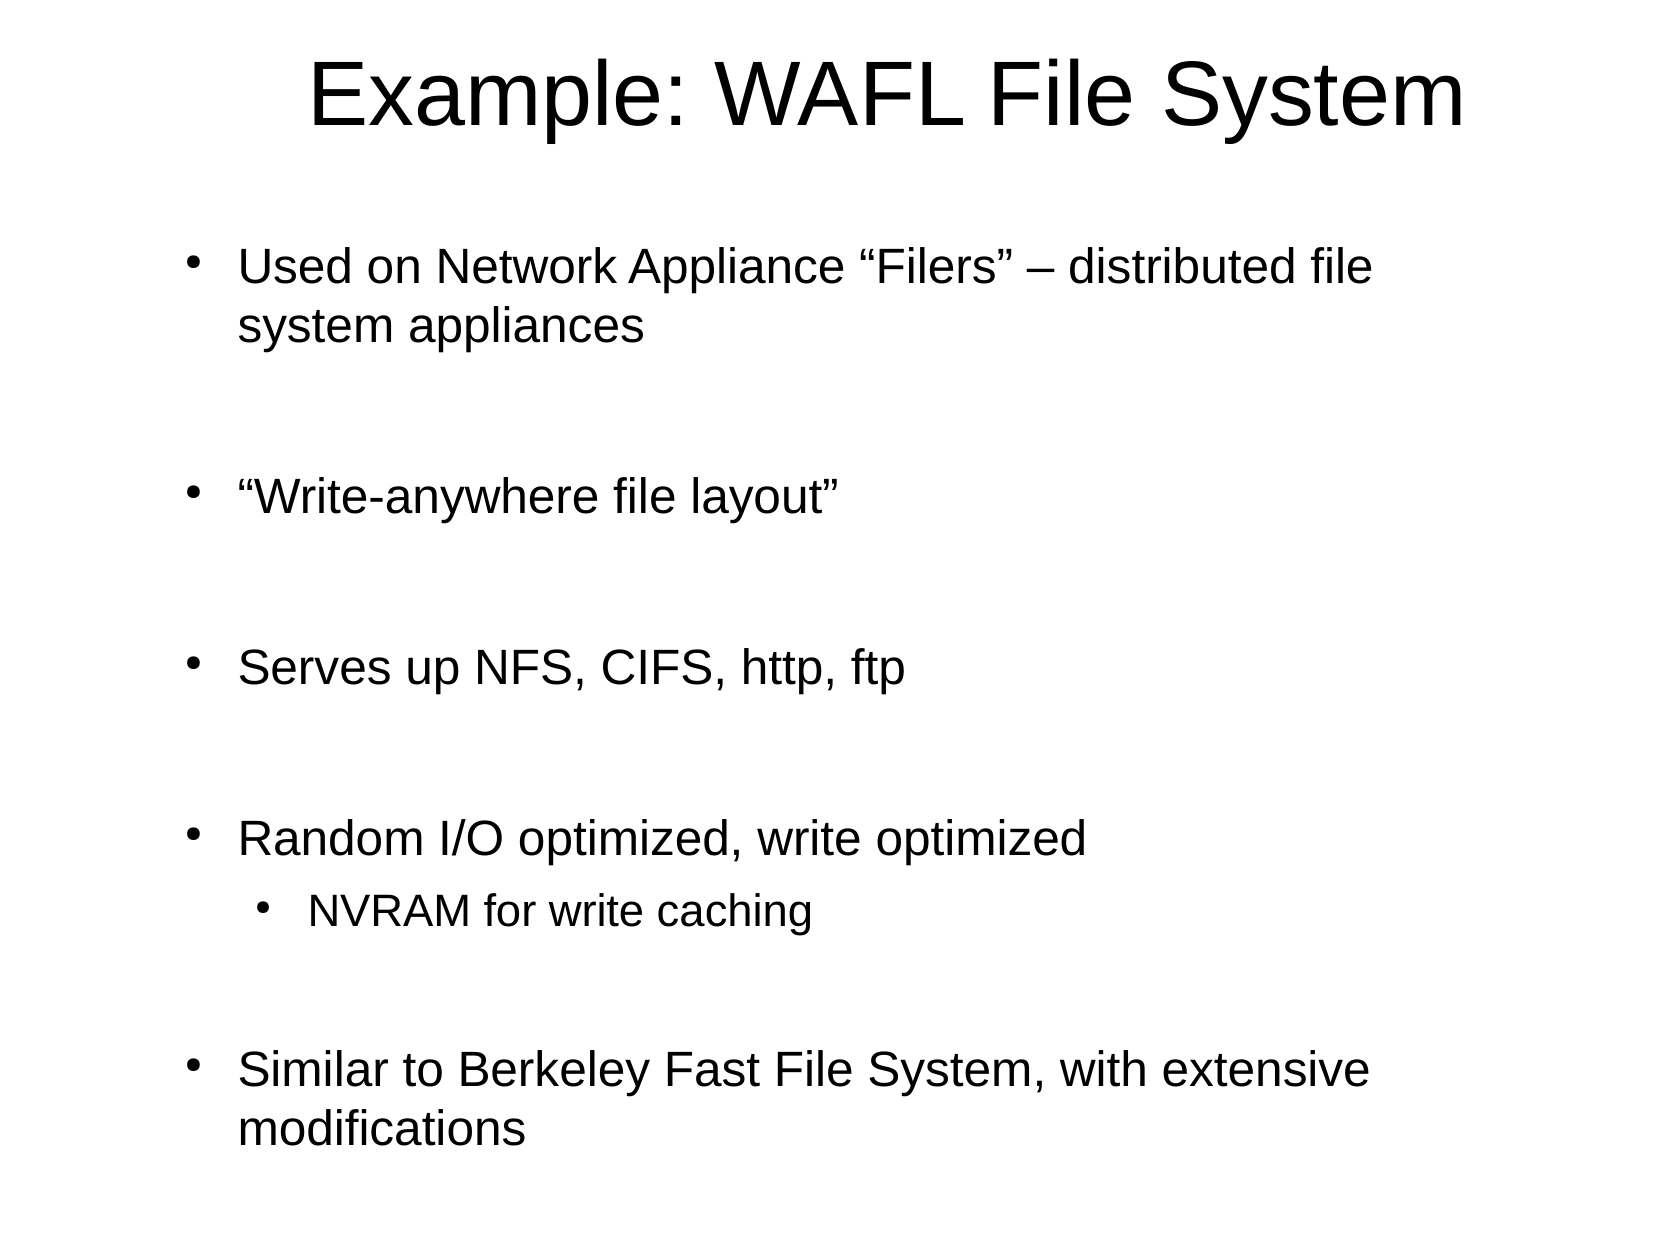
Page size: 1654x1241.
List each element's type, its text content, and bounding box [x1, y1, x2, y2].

title Example: WAFL File System [172, 22, 1571, 155]
list Used on Network Appliance “Filers” – distributed file system appliances “Write-anywhere file layout” Serves up NFS, CIFS, http, ftp Random I/O optimized, write optimized NVRAM for write caching Similar to Berkeley Fast File System, with extensive modifications [145, 222, 1536, 1177]
